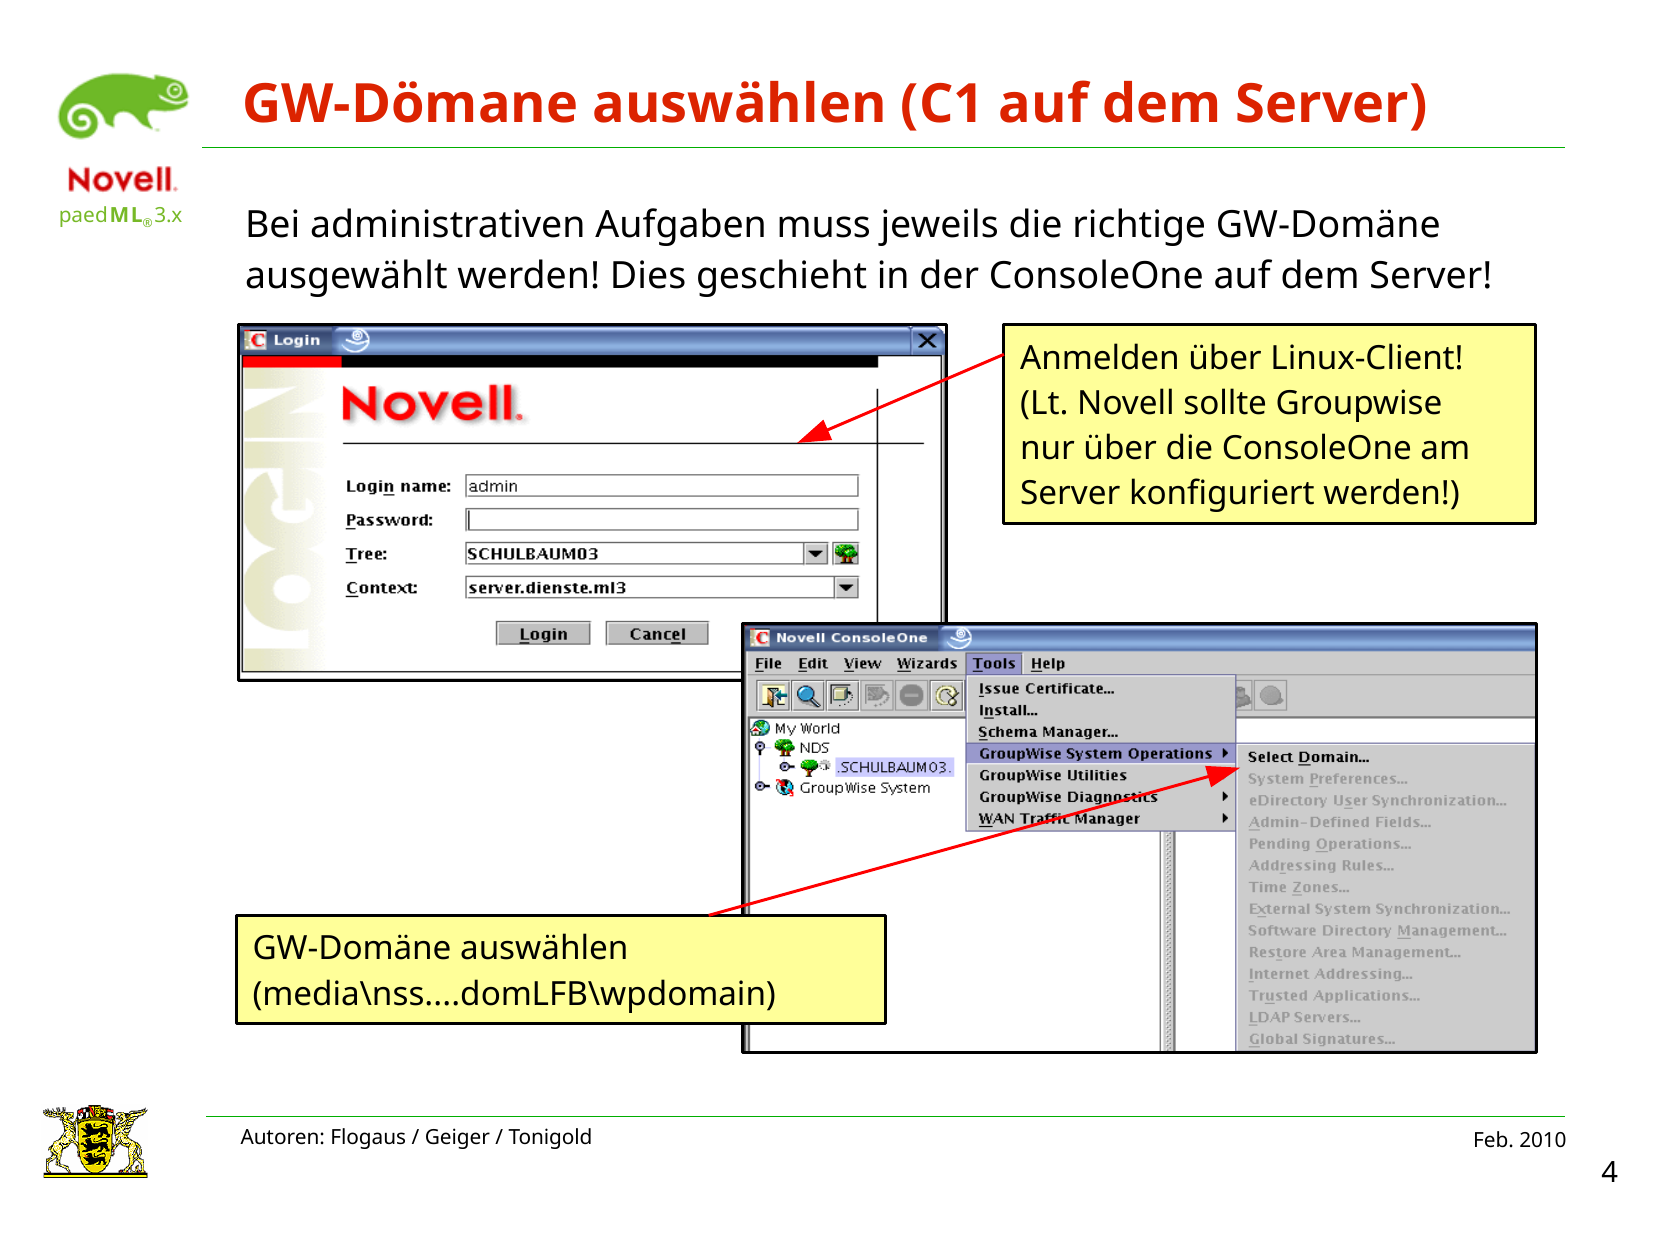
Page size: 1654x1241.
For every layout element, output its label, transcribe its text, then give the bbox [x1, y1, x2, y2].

picture [44, 56, 202, 214]
picture [41, 1104, 148, 1180]
title GW-Dömane auswählen (C1 auf dem Server) [242, 67, 1577, 136]
text_box Anmelden über Linux-Client! (Lt. Novell sollte Groupwise nur über die ConsoleOne am Server konfiguriert werden!) [1003, 324, 1536, 503]
picture [744, 624, 1536, 1052]
text_box GW-Domäne auswählen (media\nss....domLFB\wpdomain) [236, 915, 886, 1014]
picture [239, 325, 945, 680]
text_box Bei administrativen Aufgaben muss jeweils die richtige GW-Domäne ausgewählt werden! Dies geschieht in der ConsoleOne auf dem Server! [230, 190, 1565, 296]
